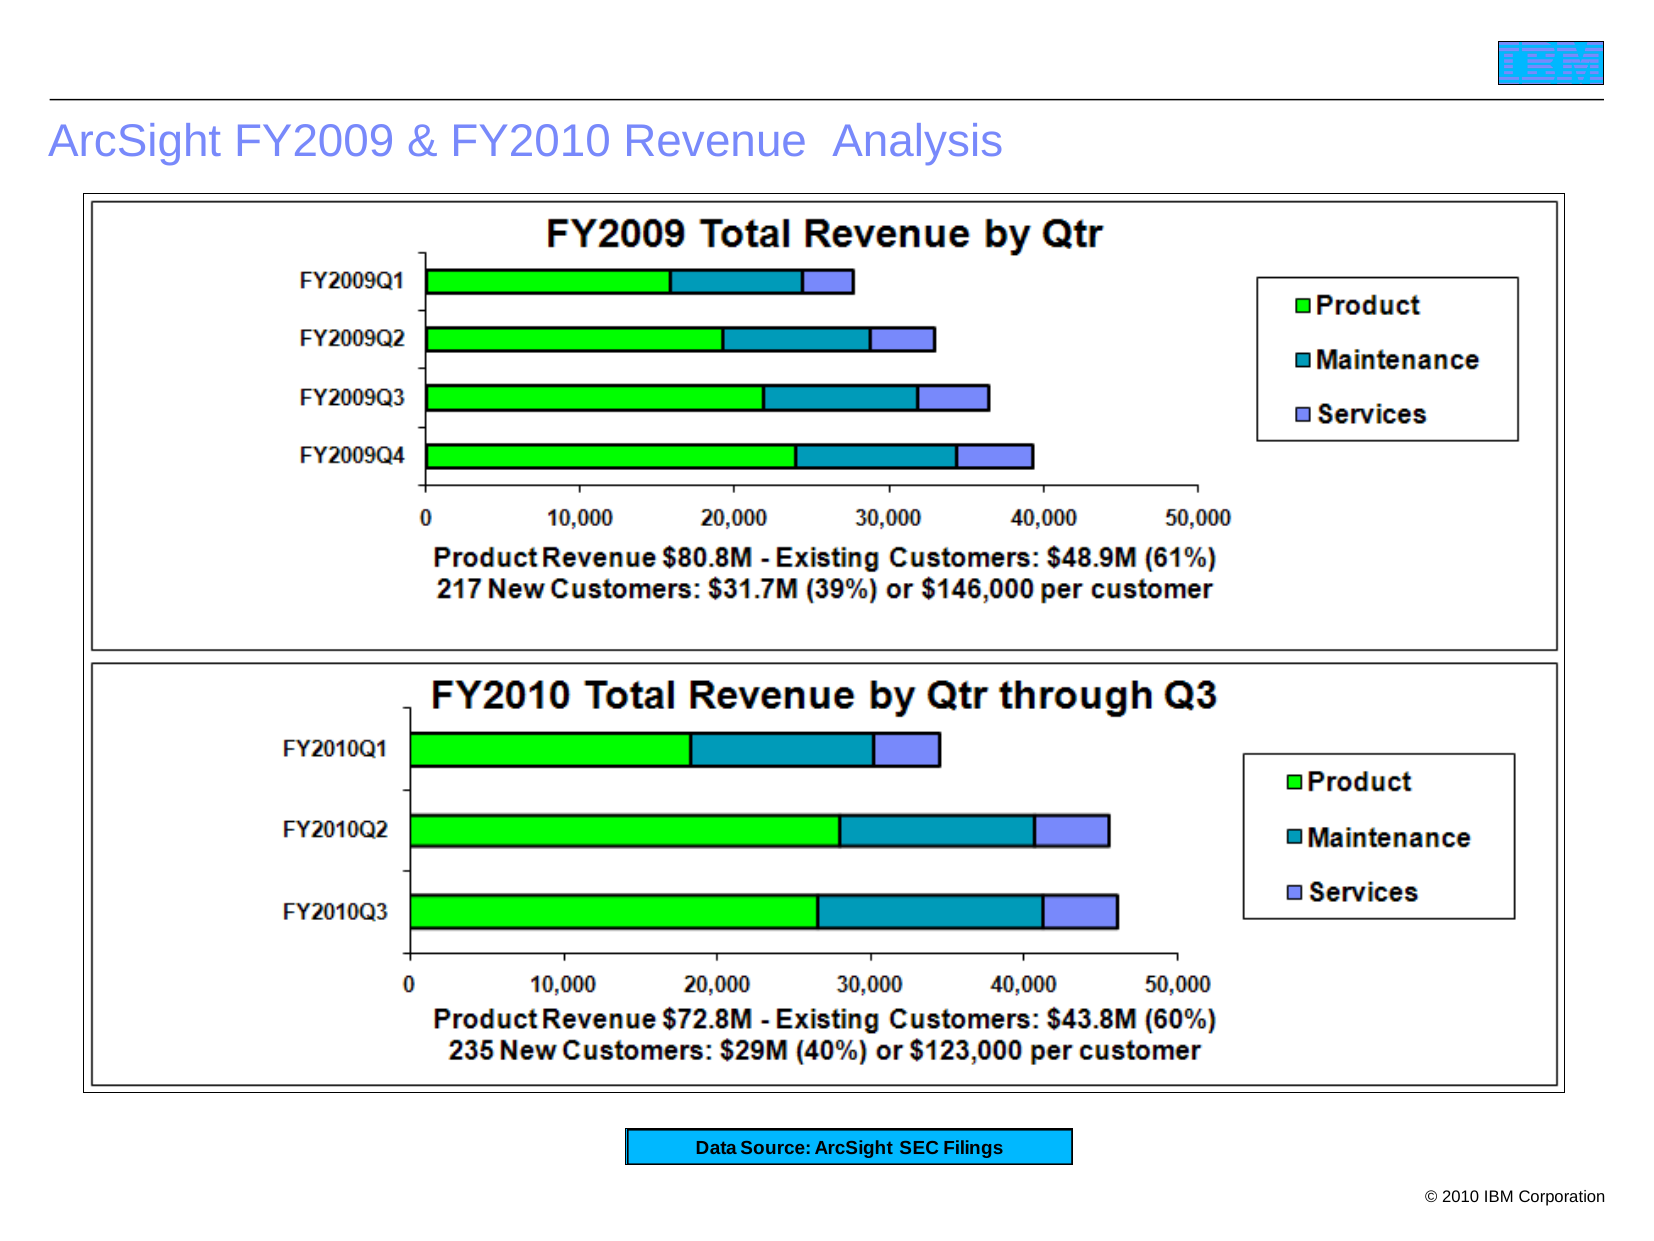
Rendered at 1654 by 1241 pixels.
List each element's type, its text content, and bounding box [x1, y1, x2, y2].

picture [83, 193, 1565, 1093]
title ArcSight FY2009 & FY2010 Revenue Analysis [33, 107, 1604, 239]
